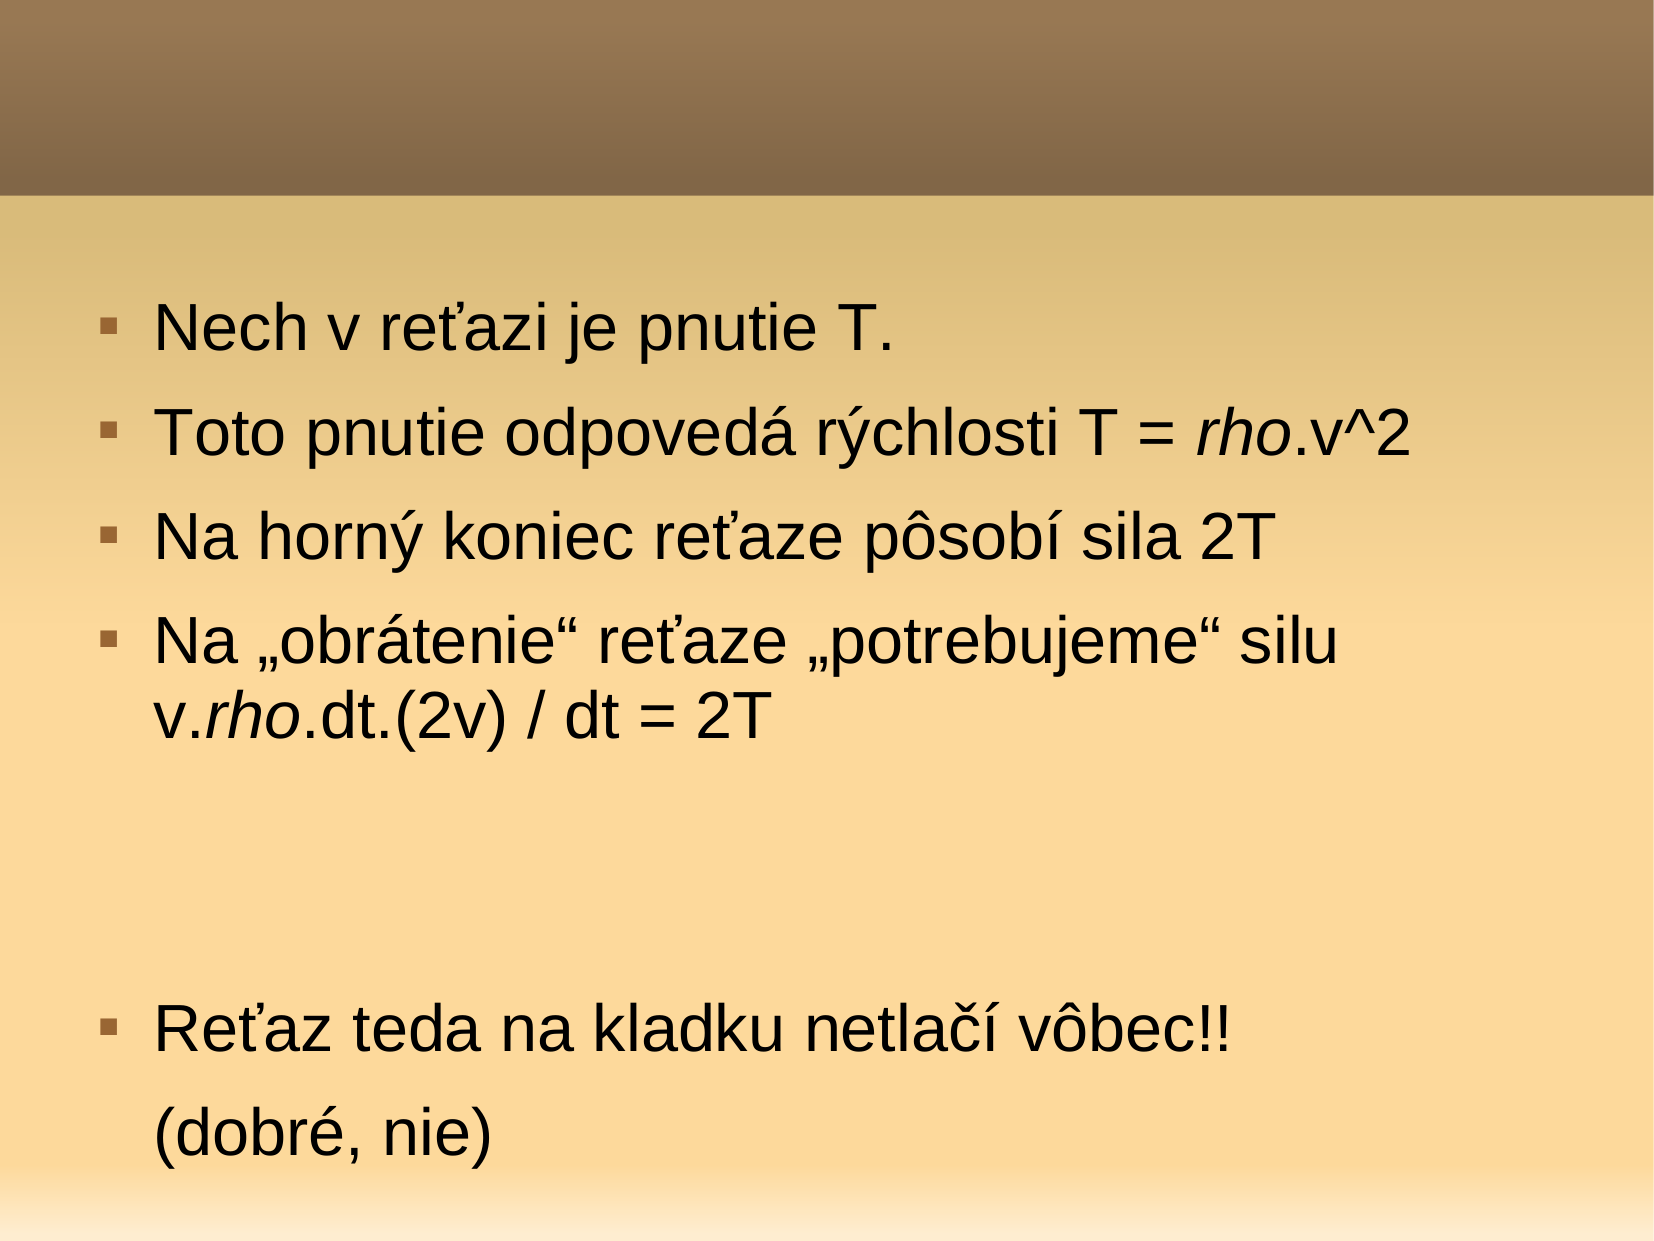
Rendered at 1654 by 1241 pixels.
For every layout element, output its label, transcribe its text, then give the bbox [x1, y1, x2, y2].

list Nech v reťazi je pnutie T. Toto pnutie odpovedá rýchlosti T = rho.v^2 Na horný koniec reťaze pôsobí sila 2T Na „obrátenie“ reťaze „potrebujeme“ silu v.rho.dt.(2v) / dt = 2T Reťaz teda na kladku netlačí vôbec!! (dobré, nie) [82, 290, 1571, 1109]
picture [0, 0, 1654, 1241]
